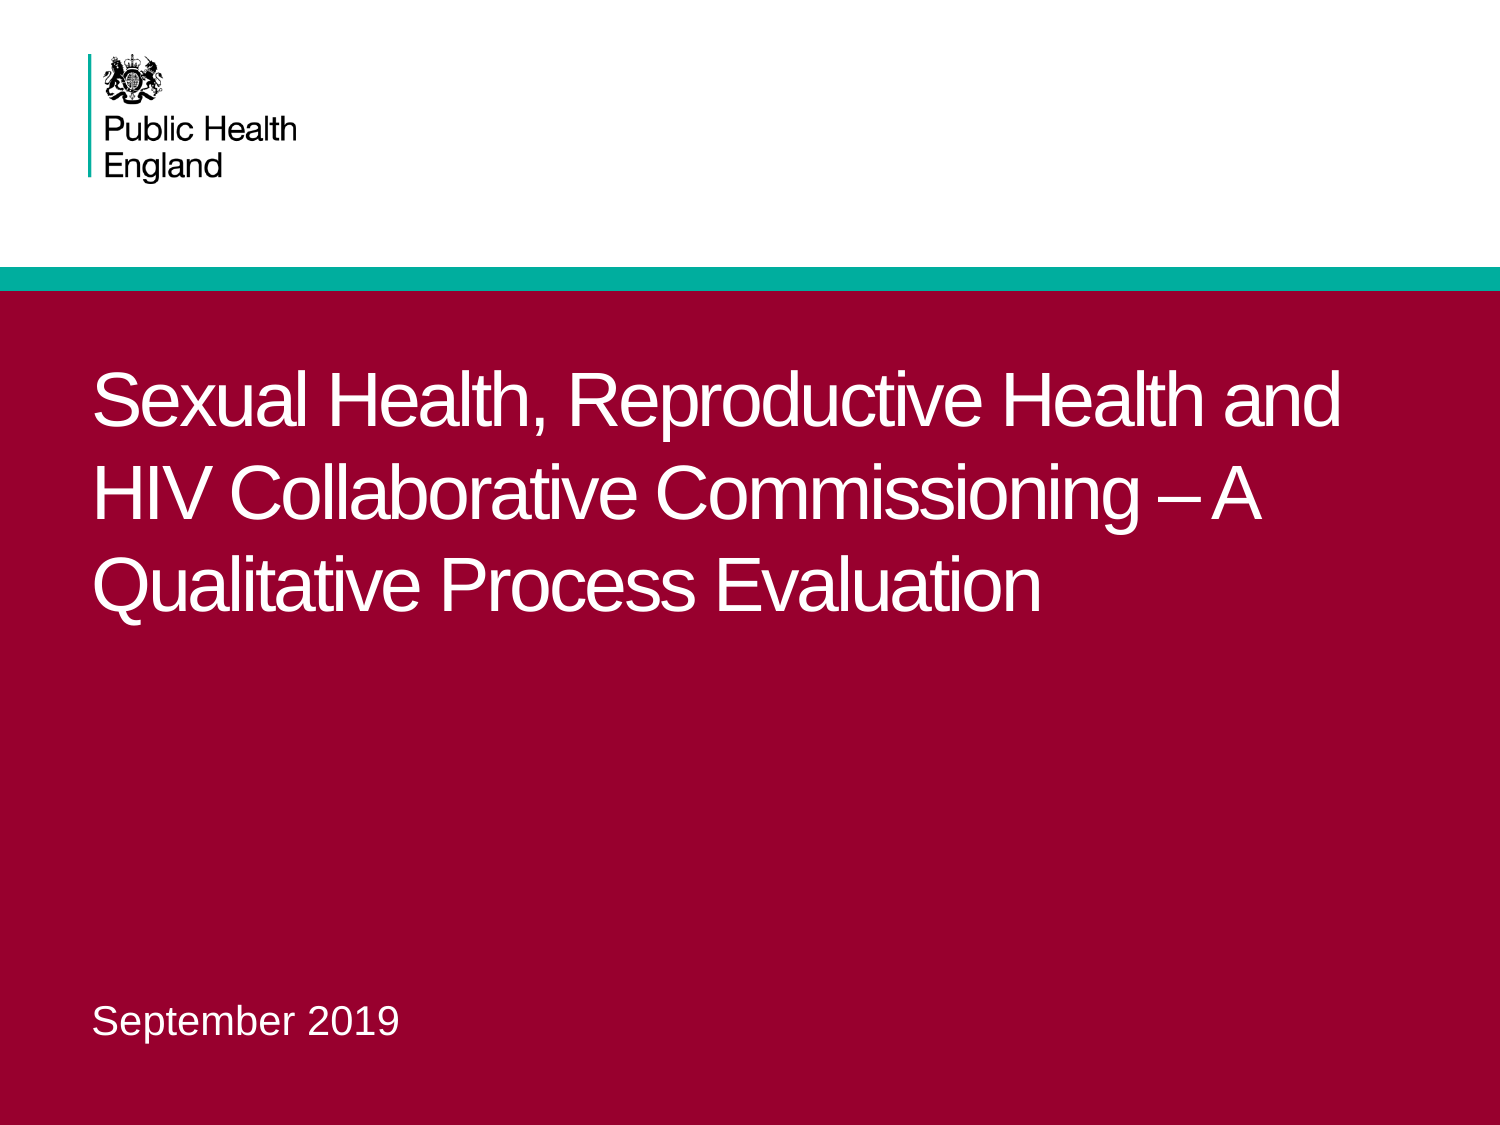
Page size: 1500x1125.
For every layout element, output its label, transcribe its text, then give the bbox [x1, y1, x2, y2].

title Sexual Health, Reproductive Health and HIV Collaborative Commissioning – A Qualitative Process Evaluation [91, 349, 1344, 692]
subtitle September 2019 [91, 987, 1344, 1044]
